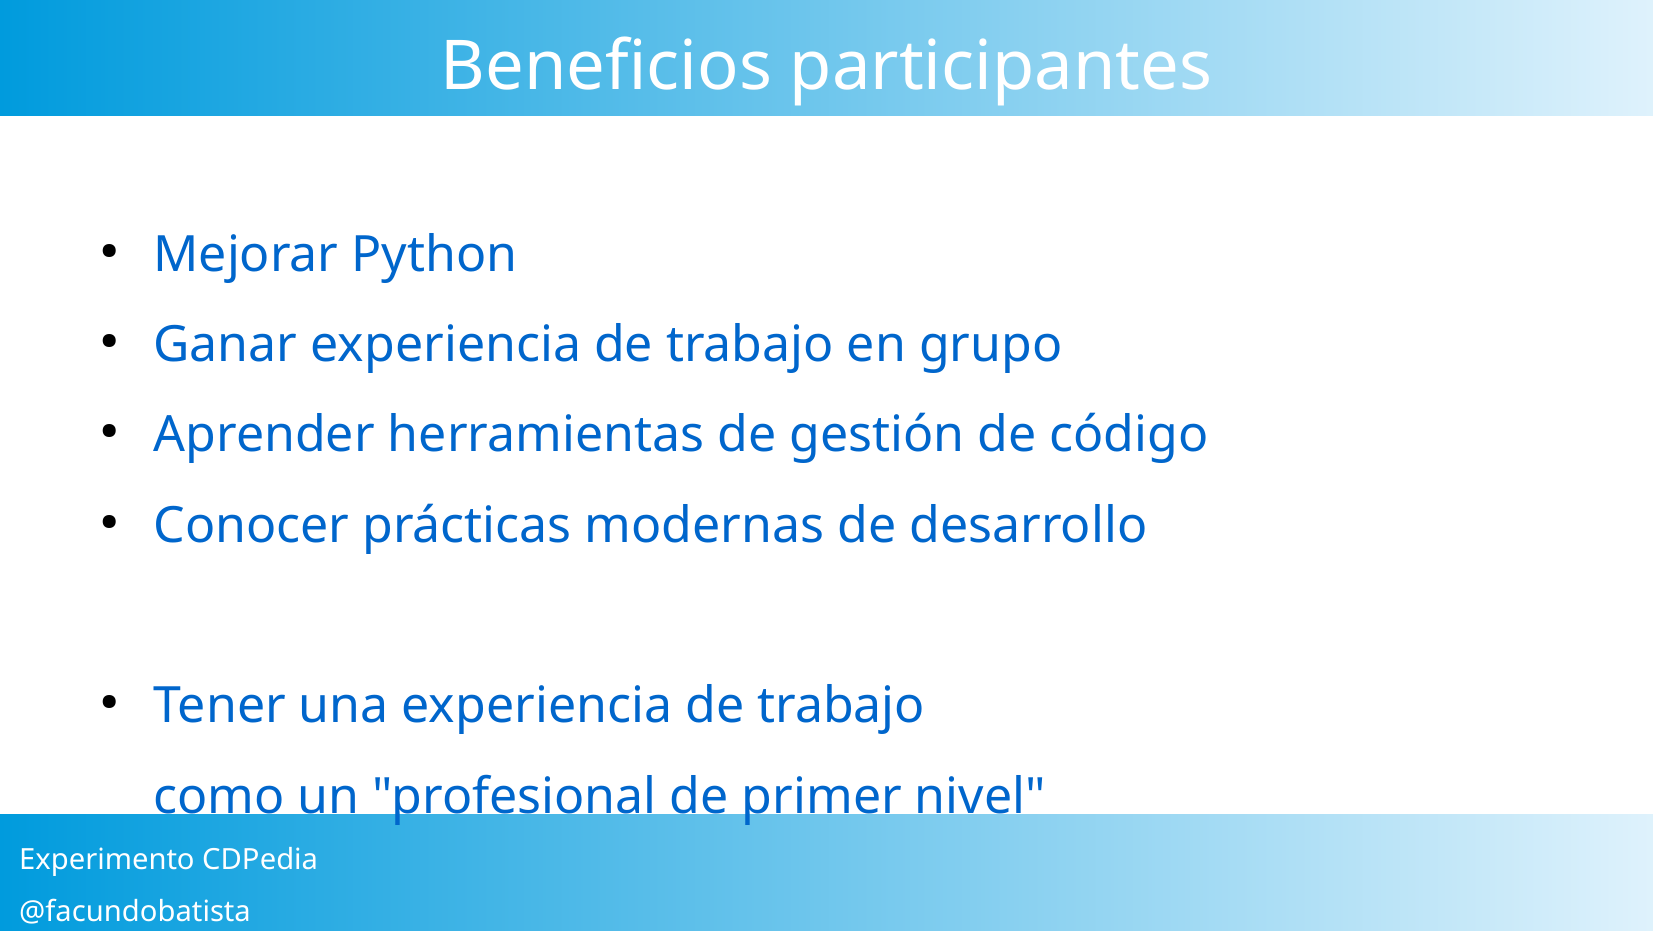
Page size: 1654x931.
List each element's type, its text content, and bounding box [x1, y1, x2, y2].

title Beneficios participantes [82, 23, 1571, 103]
list Mejorar Python Ganar experiencia de trabajo en grupo Aprender herramientas de gestión de código Conocer prácticas modernas de desarrollo Tener una experiencia de trabajo como un "profesional de primer nivel" [82, 217, 1571, 758]
picture [136, 869, 142, 930]
picture [129, 814, 134, 907]
